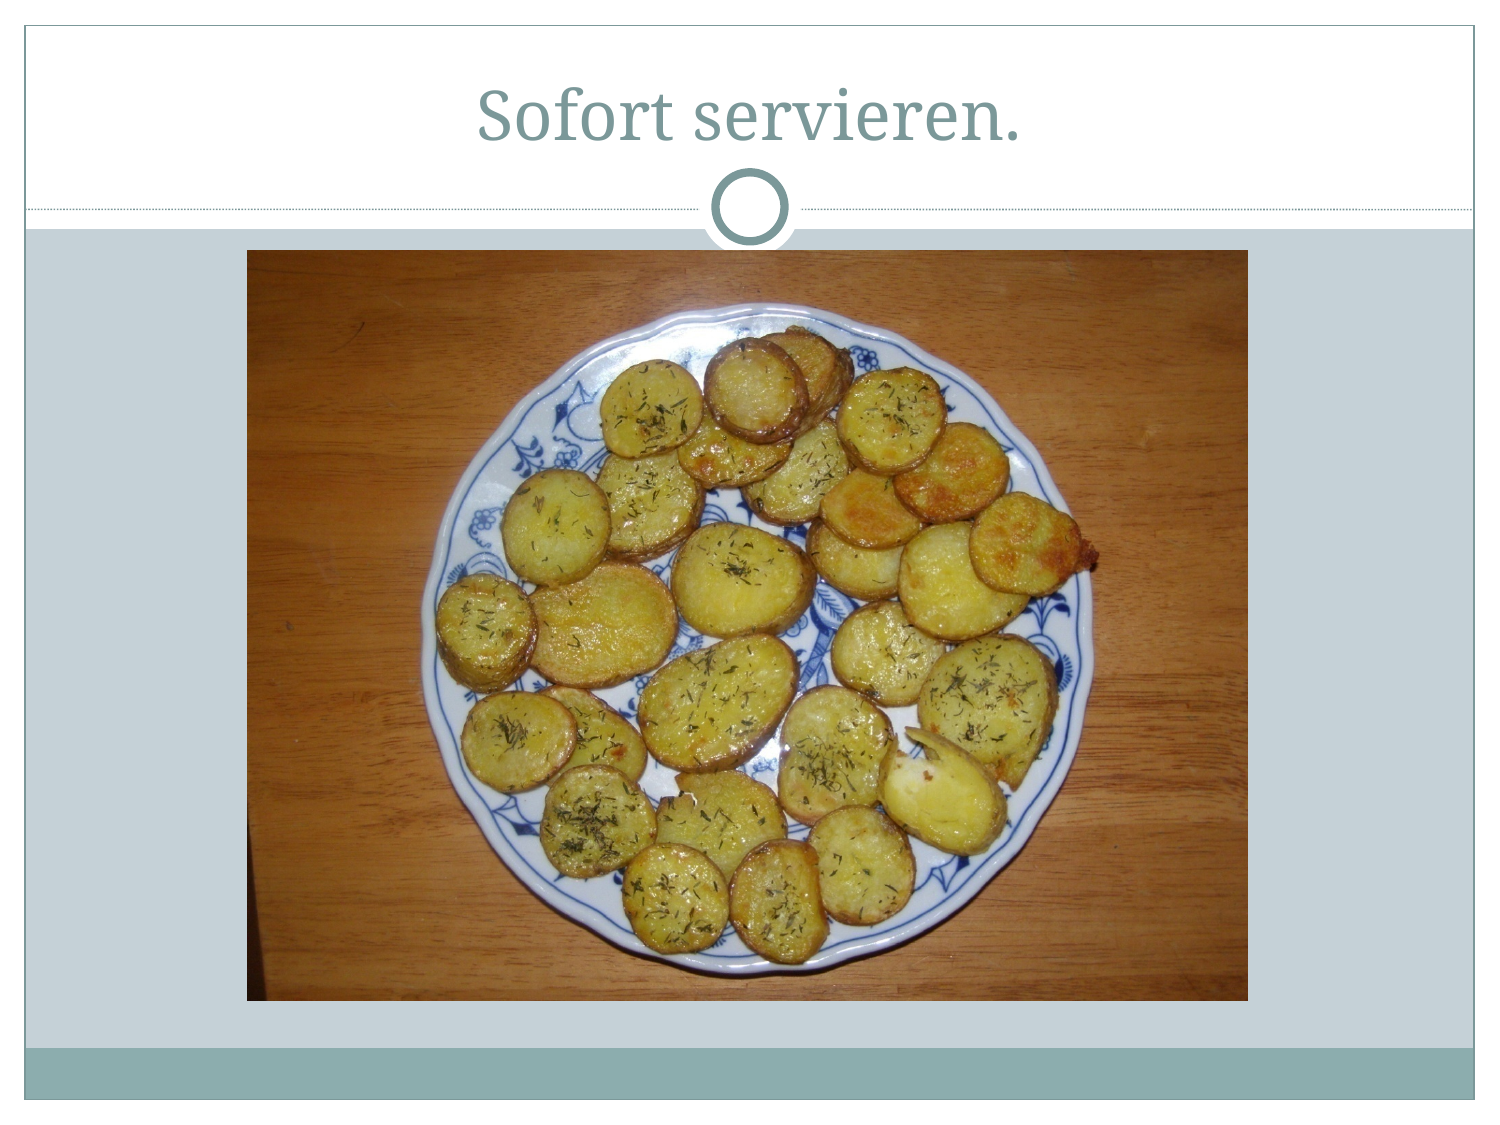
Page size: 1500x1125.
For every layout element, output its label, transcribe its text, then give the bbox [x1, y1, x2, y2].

title Sofort servieren. [49, 37, 1450, 162]
picture [247, 250, 1248, 1001]
